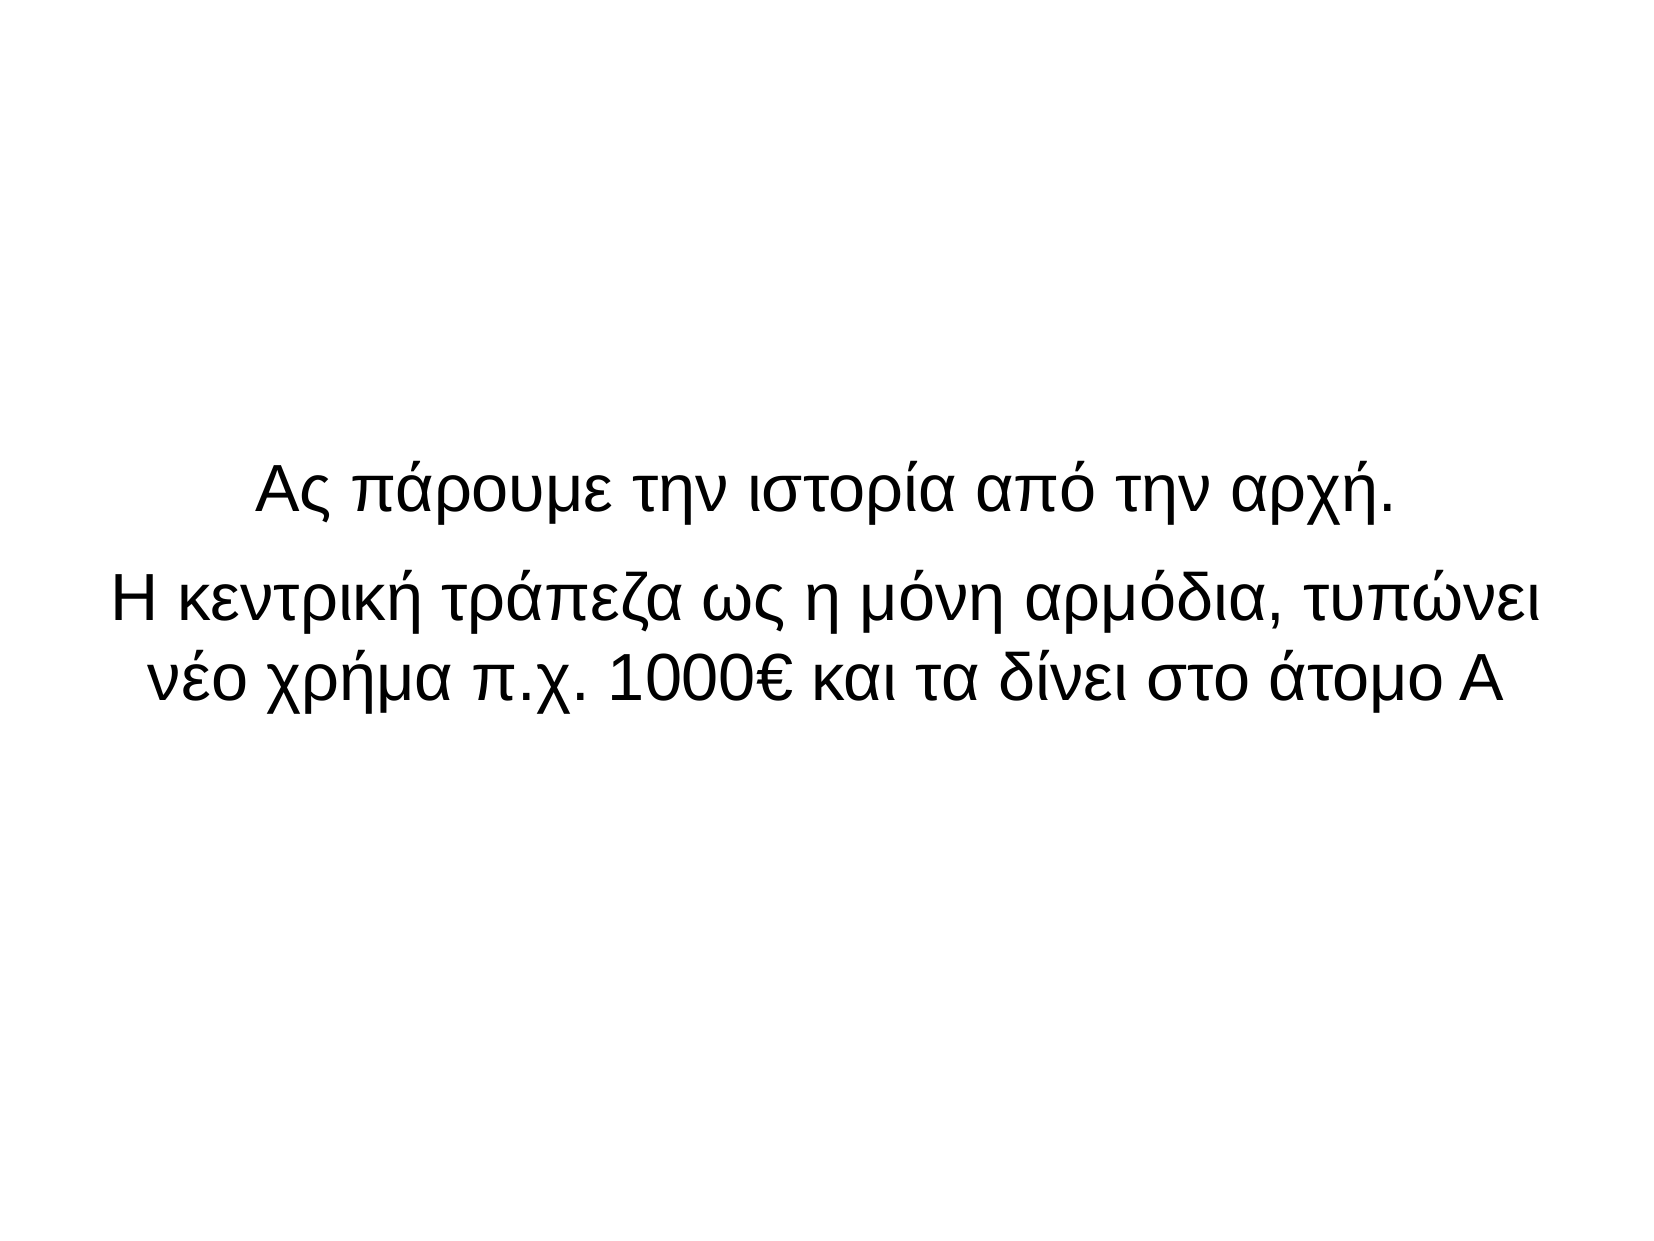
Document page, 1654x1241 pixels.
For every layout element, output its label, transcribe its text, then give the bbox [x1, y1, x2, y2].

subtitle Ας πάρουμε την ιστορία από την αρχή. Η κεντρική τράπεζα ως η μόνη αρμόδια, τυπώνει νέο χρήμα π.χ. 1000€ και τα δίνει στο άτομο Α [82, 443, 1571, 715]
